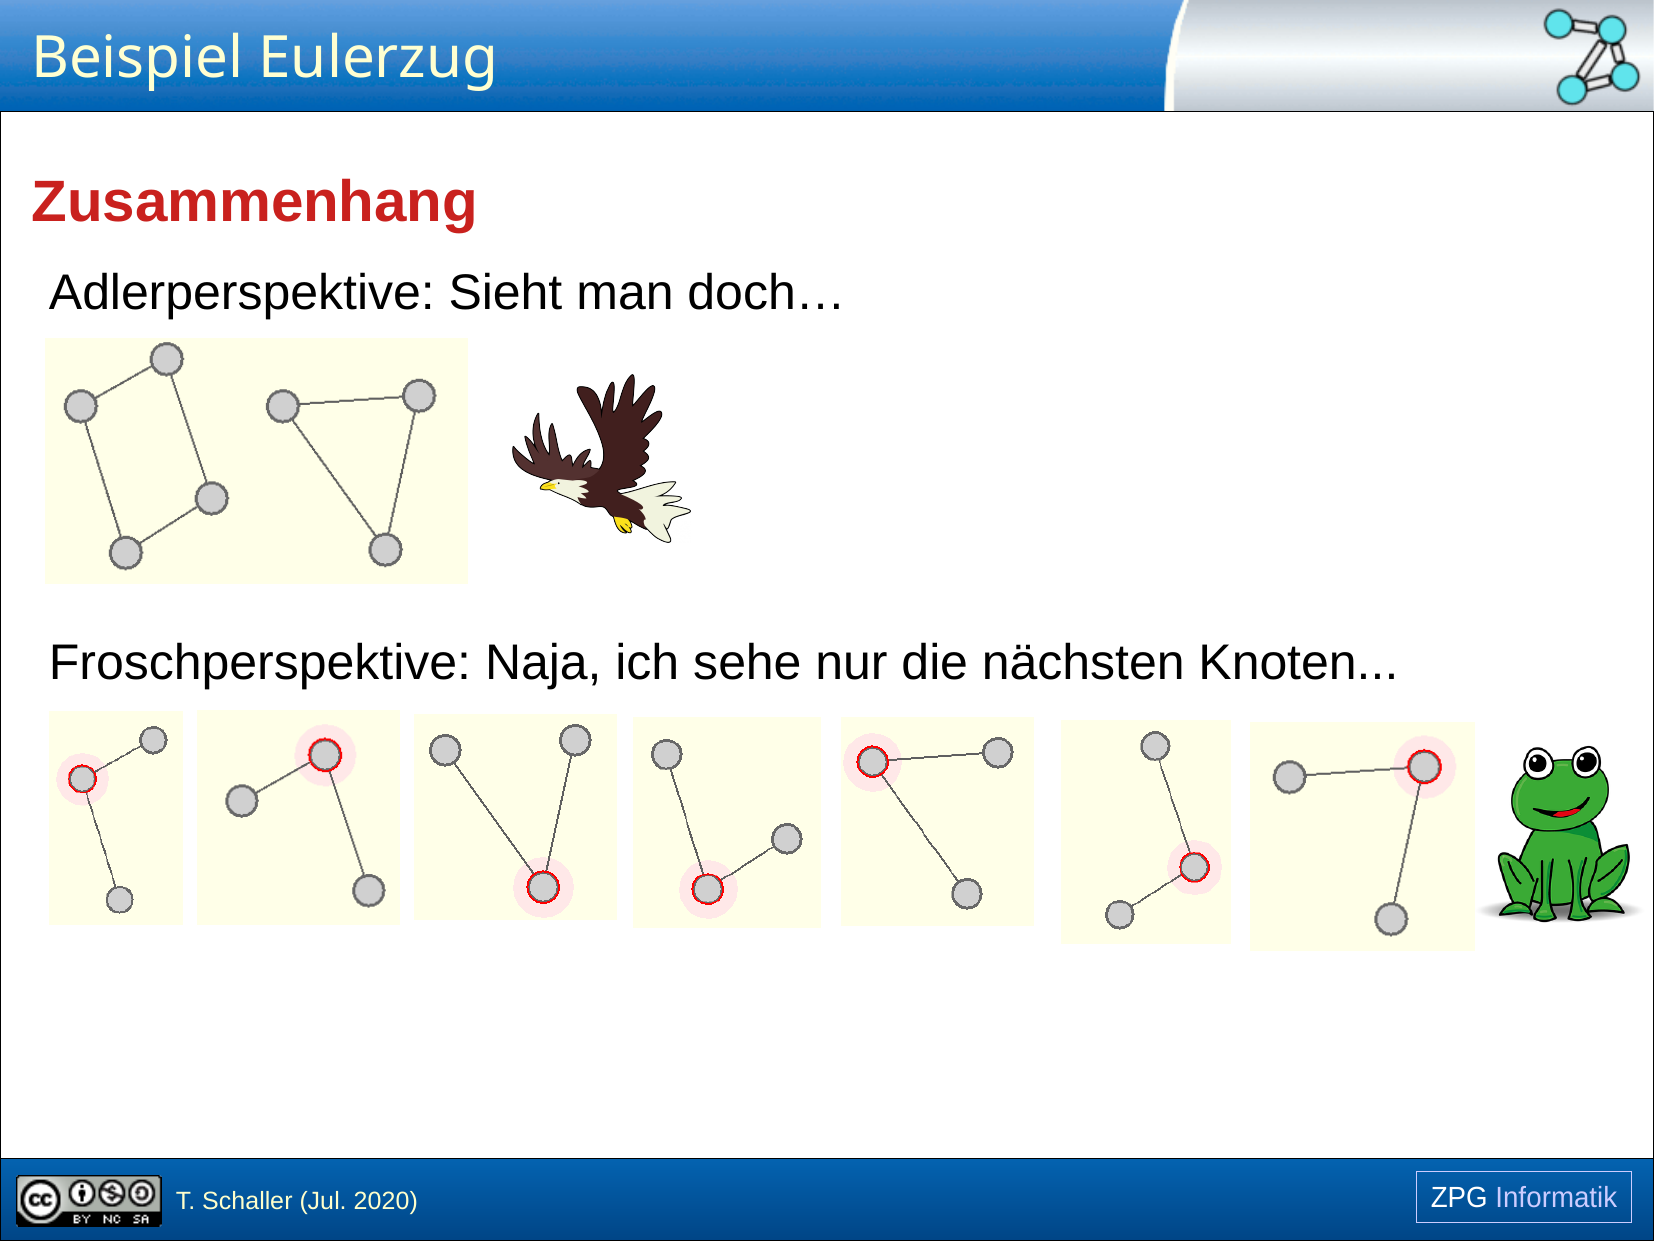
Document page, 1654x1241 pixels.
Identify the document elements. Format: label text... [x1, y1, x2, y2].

picture [49, 711, 183, 925]
picture [633, 717, 821, 928]
picture [16, 1175, 162, 1227]
picture [197, 710, 400, 925]
picture [1250, 711, 1654, 976]
picture [0, 0, 1654, 111]
picture [1061, 720, 1231, 944]
picture [45, 338, 468, 584]
picture [841, 717, 1034, 926]
picture [512, 374, 691, 543]
text_box Zusammenhang [31, 168, 900, 235]
picture [414, 714, 617, 920]
title Beispiel Eulerzug [31, 16, 1151, 94]
text_box Adlerperspektive: Sieht man doch… Froschperspektive: Naja, ich sehe nur die nächsten Knoten... [48, 264, 1424, 814]
